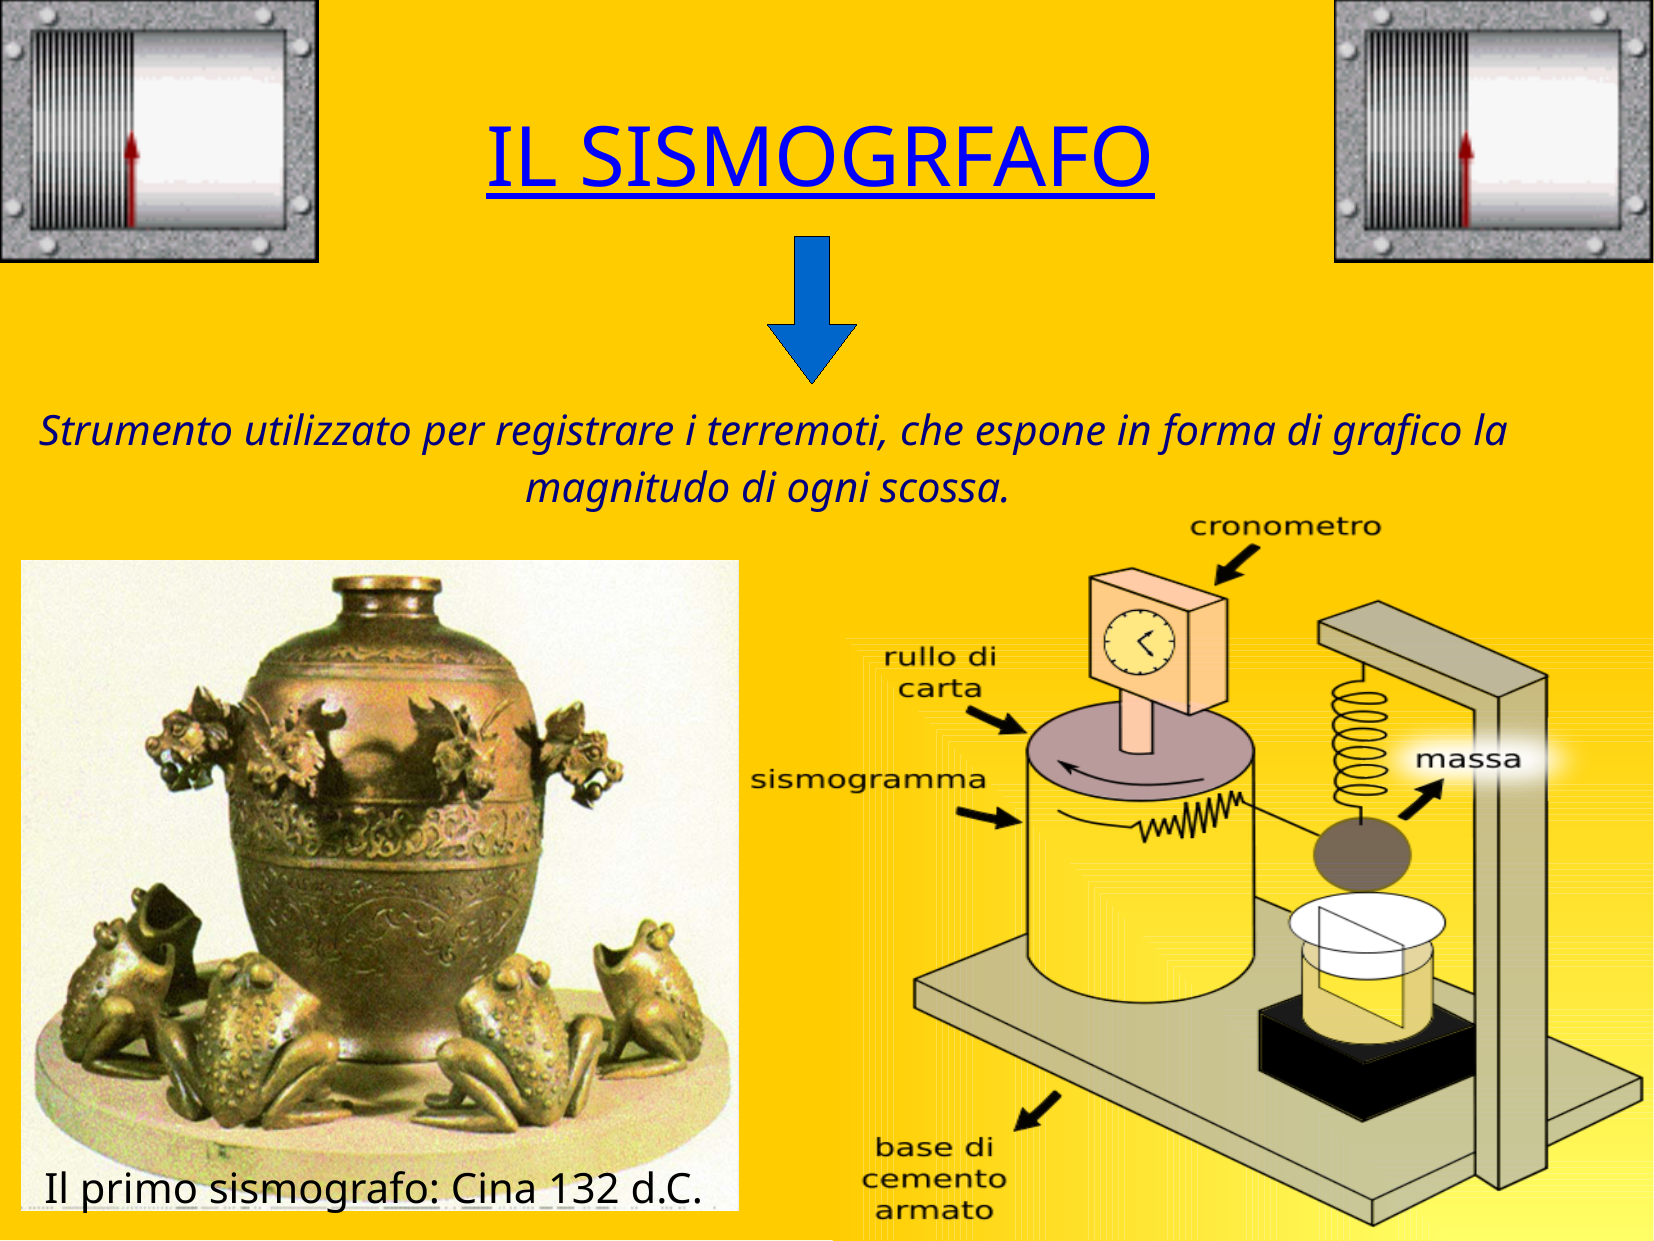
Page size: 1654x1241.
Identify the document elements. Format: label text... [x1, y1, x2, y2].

subtitle Strumento utilizzato per registrare i terremoti, che espone in forma di grafico la magnitudo di ogni scossa. [29, 354, 1518, 562]
picture [1334, 0, 1654, 263]
title IL SISMOGRFAFO [76, 43, 1565, 266]
text_box [767, 236, 857, 384]
text_box Il primo sismografo: Cina 132 d.C. [29, 1151, 739, 1225]
picture [0, 0, 319, 263]
picture [21, 501, 1654, 1241]
